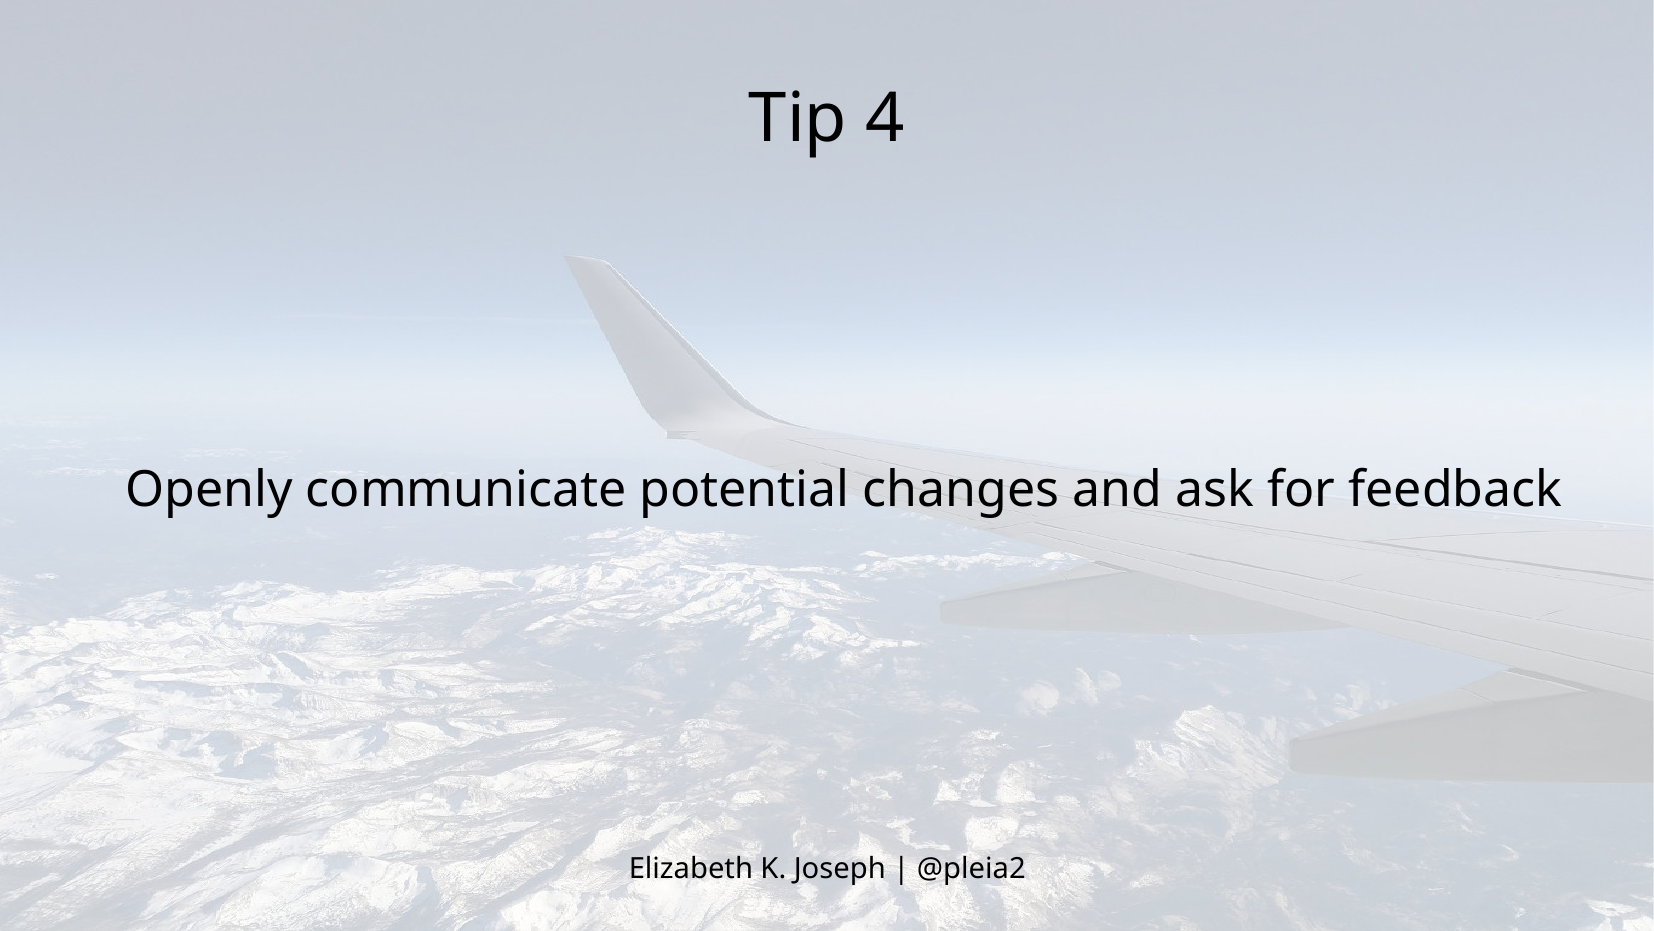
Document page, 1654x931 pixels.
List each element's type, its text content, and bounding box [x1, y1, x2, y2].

title Tip 4 [82, 37, 1571, 193]
subtitle Openly communicate potential changes and ask for feedback [82, 217, 1571, 758]
picture [0, 0, 1654, 931]
